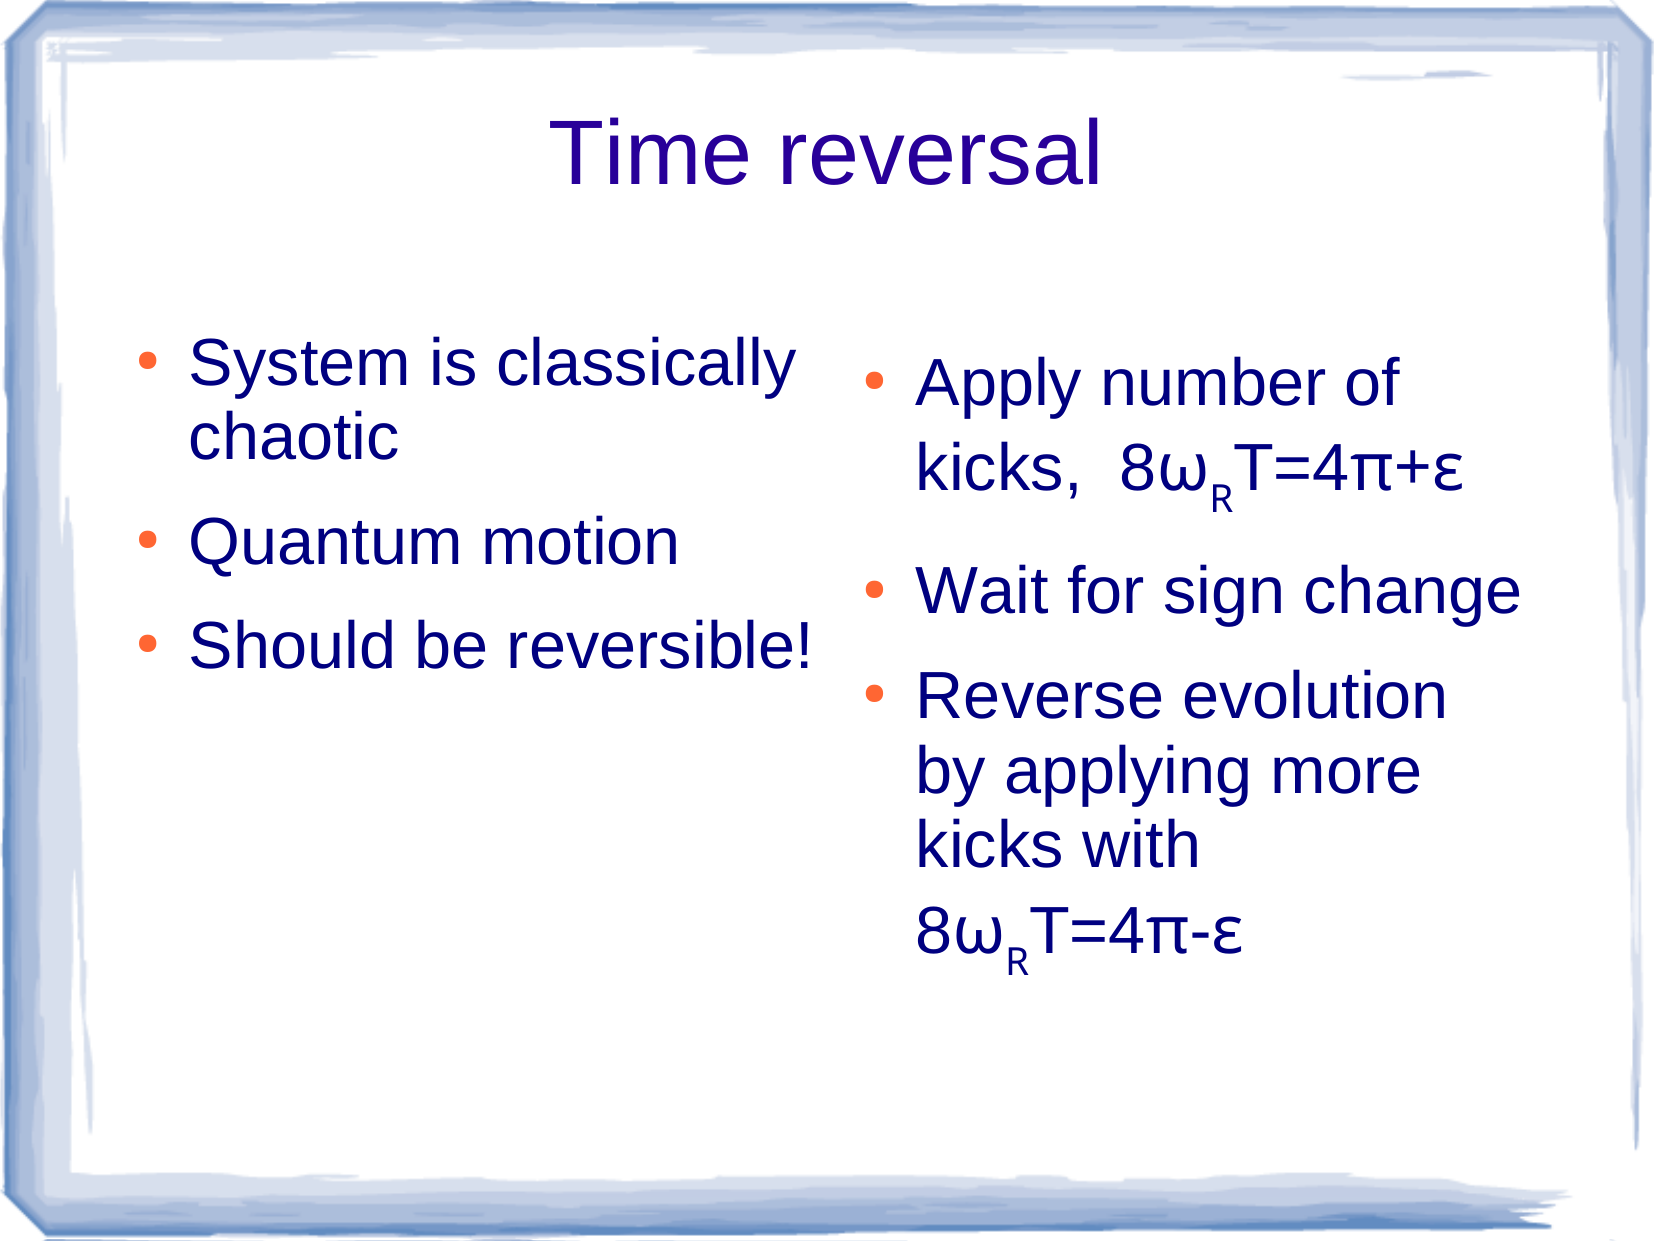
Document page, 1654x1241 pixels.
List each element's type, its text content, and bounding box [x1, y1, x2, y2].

picture [0, 0, 1654, 1241]
list System is classically chaotic Quantum motion Should be reversible! [118, 324, 827, 1144]
title Time reversal [82, 49, 1571, 257]
list Apply number of kicks, 8ωRT=4π+ε Wait for sign change Reverse evolution by applying more kicks with 8ωRT=4π-ε [844, 344, 1534, 1127]
